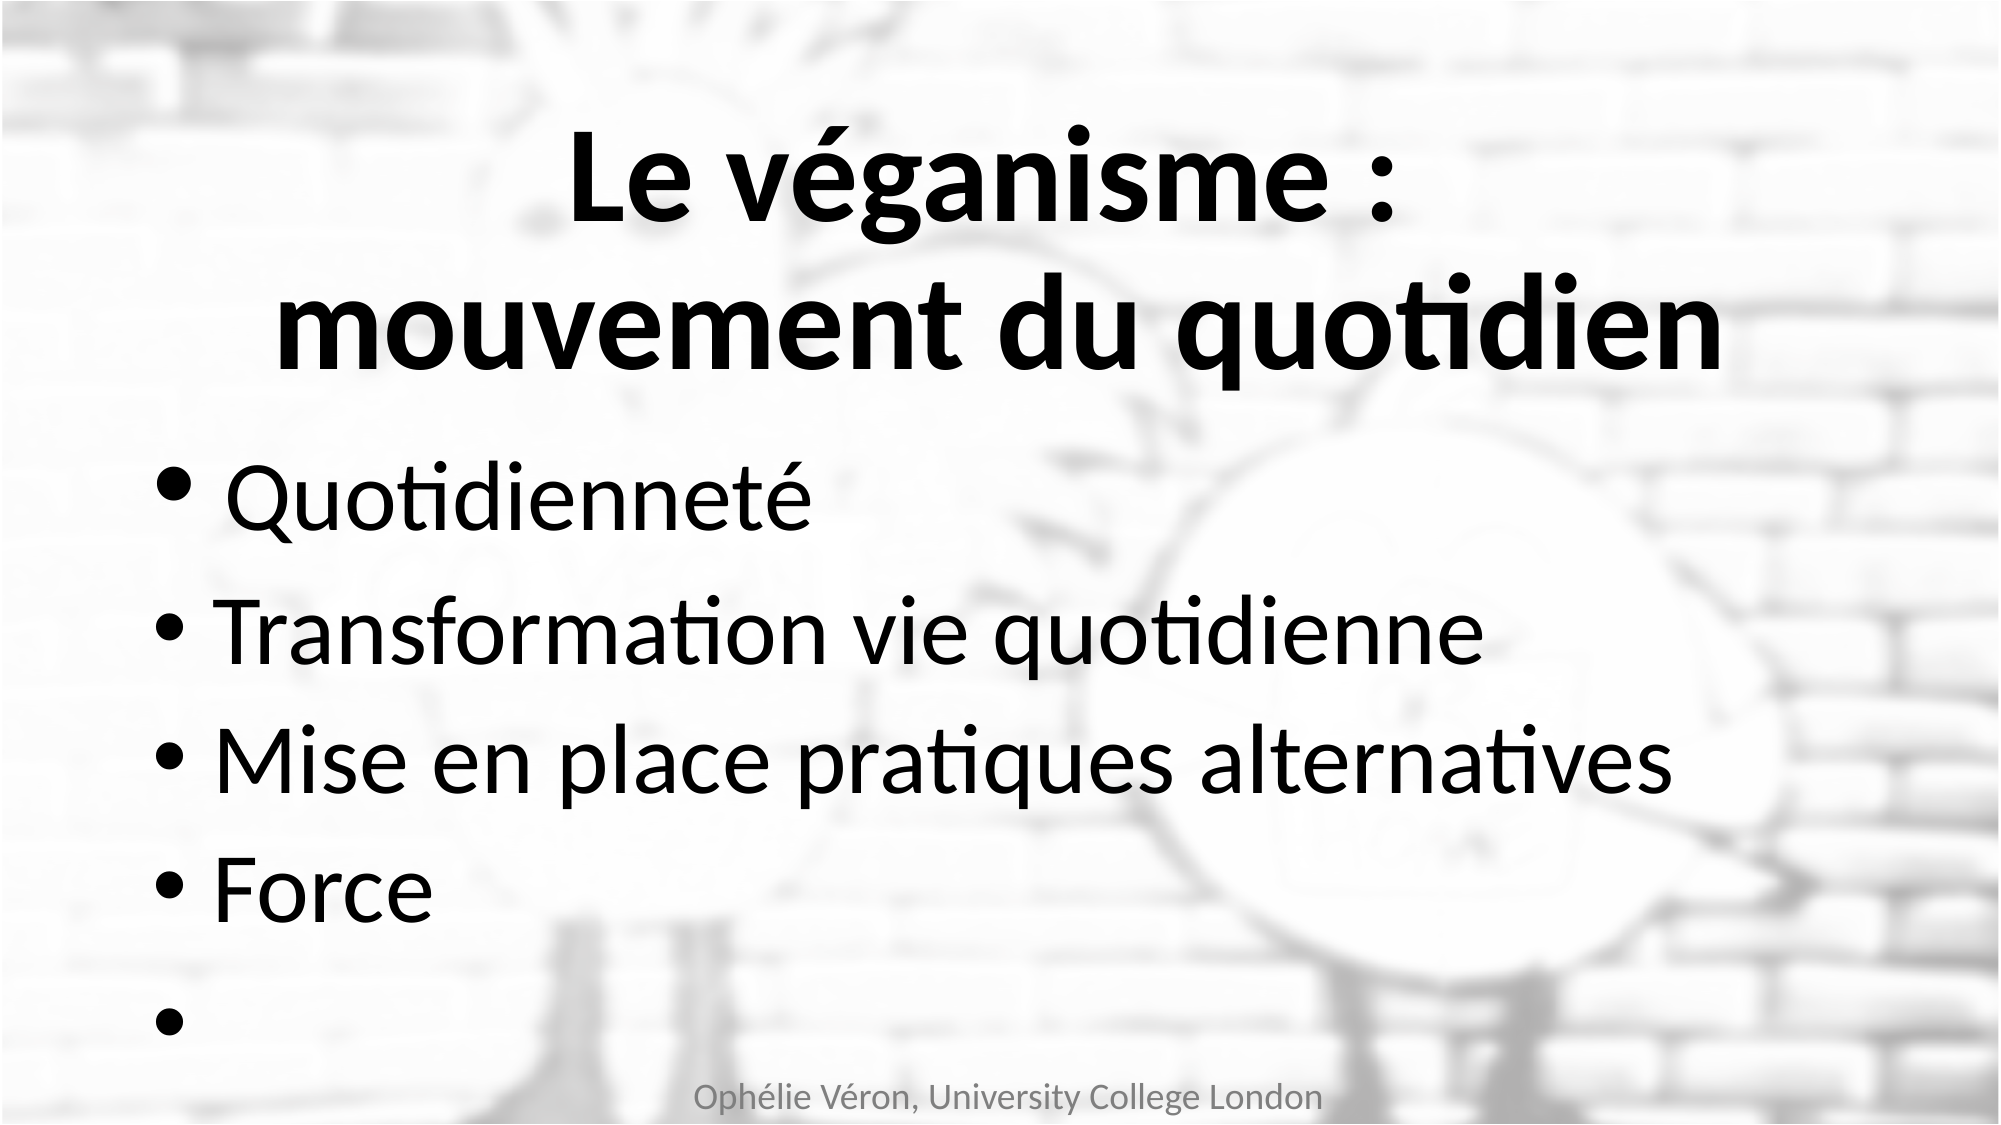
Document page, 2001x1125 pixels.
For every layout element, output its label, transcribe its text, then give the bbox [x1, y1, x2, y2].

text_box Ophélie Véron, University College London [678, 1064, 1348, 1125]
picture [2, 1, 1999, 1124]
title Le véganisme : mouvement du quotidien [137, 95, 1863, 278]
list Quotidienneté Transformation vie quotidienne Mise en place pratiques alternatives Force [137, 414, 1930, 1014]
